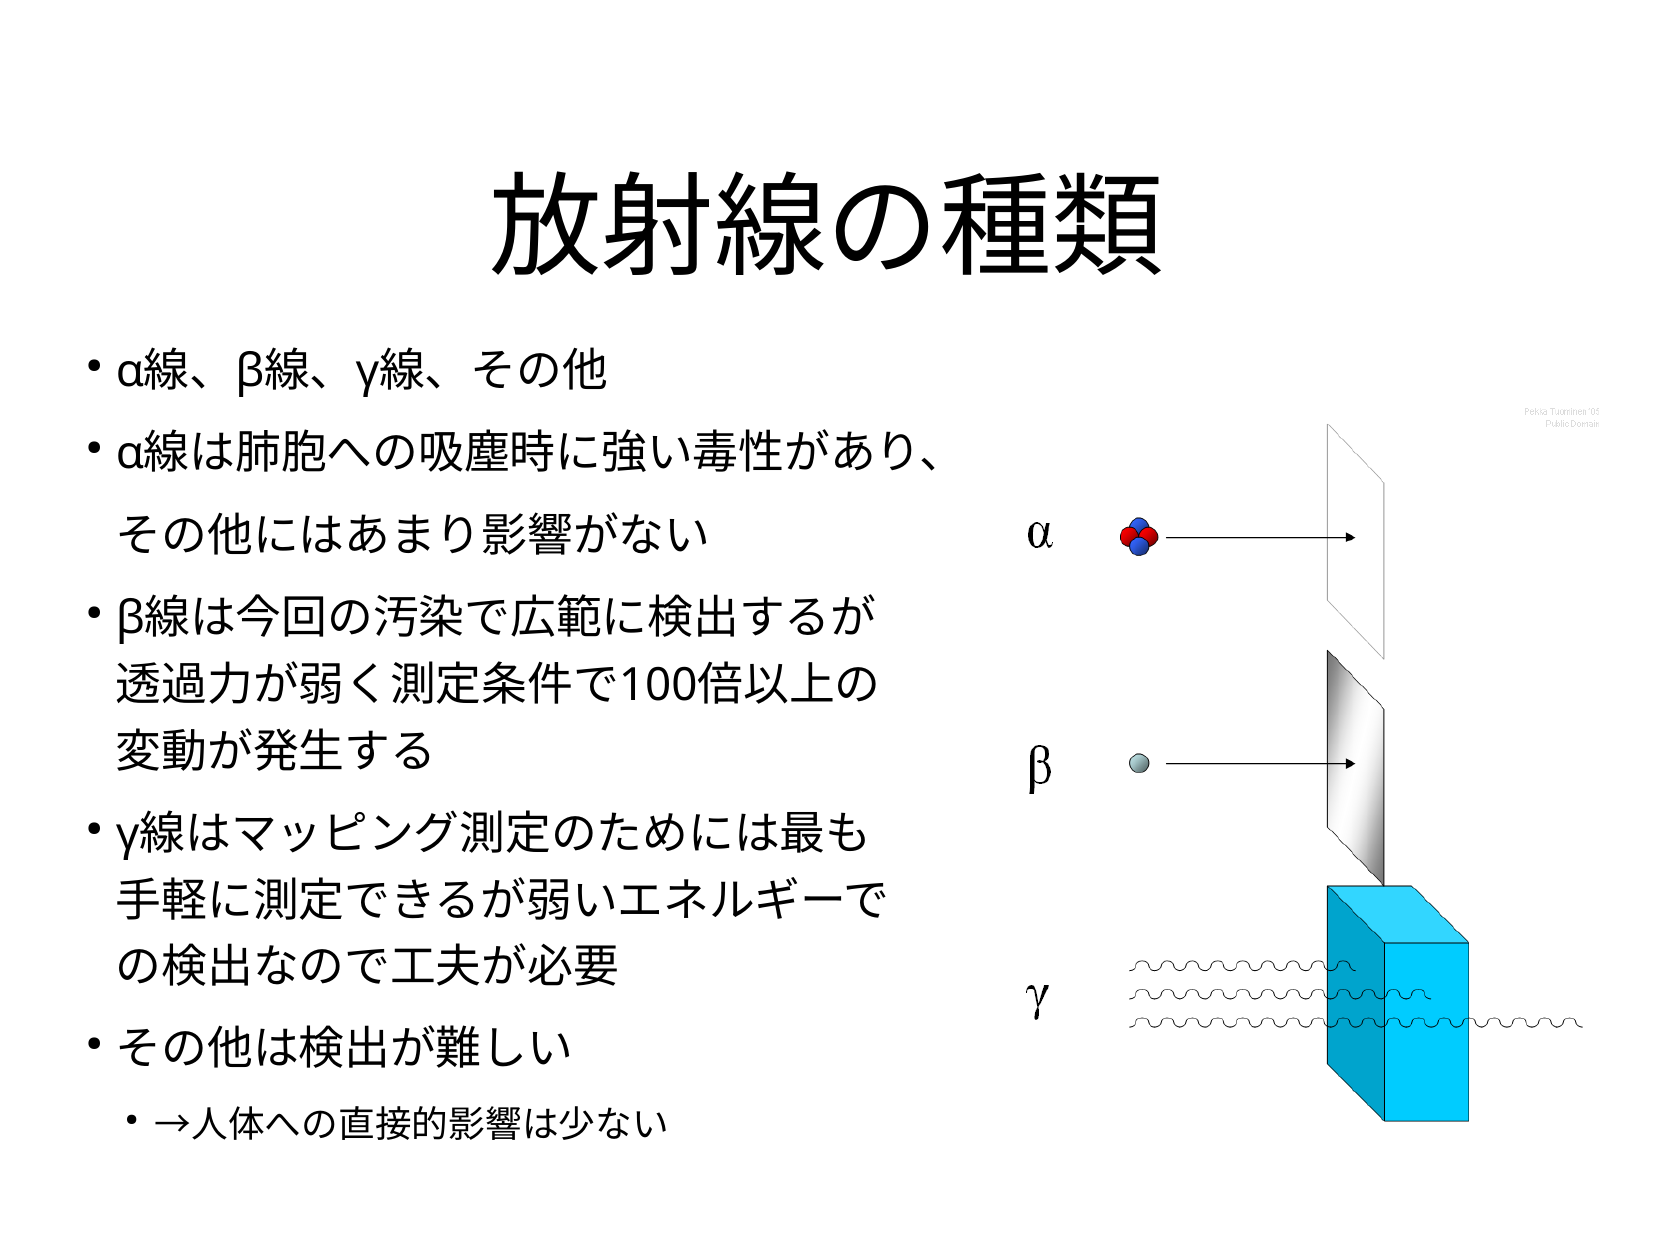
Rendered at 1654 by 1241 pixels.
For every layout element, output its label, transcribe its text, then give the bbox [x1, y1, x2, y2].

title 放射線の種類 [82, 114, 1571, 322]
list α線、β線、γ線、その他 α線は肺胞への吸塵時に強い毒性があり、 その他にはあまり影響がない β線は今回の汚染で広範に検出するが 透過力が弱く測定条件で100倍以上の 変動が発生する γ線はマッピング測定のためには最も 手軽に測定できるが弱いエネルギーで の検出なので工夫が必要 その他は検出が難しい →人体への直接的影響は少ない [76, 333, 1294, 1152]
picture [991, 395, 1613, 1164]
